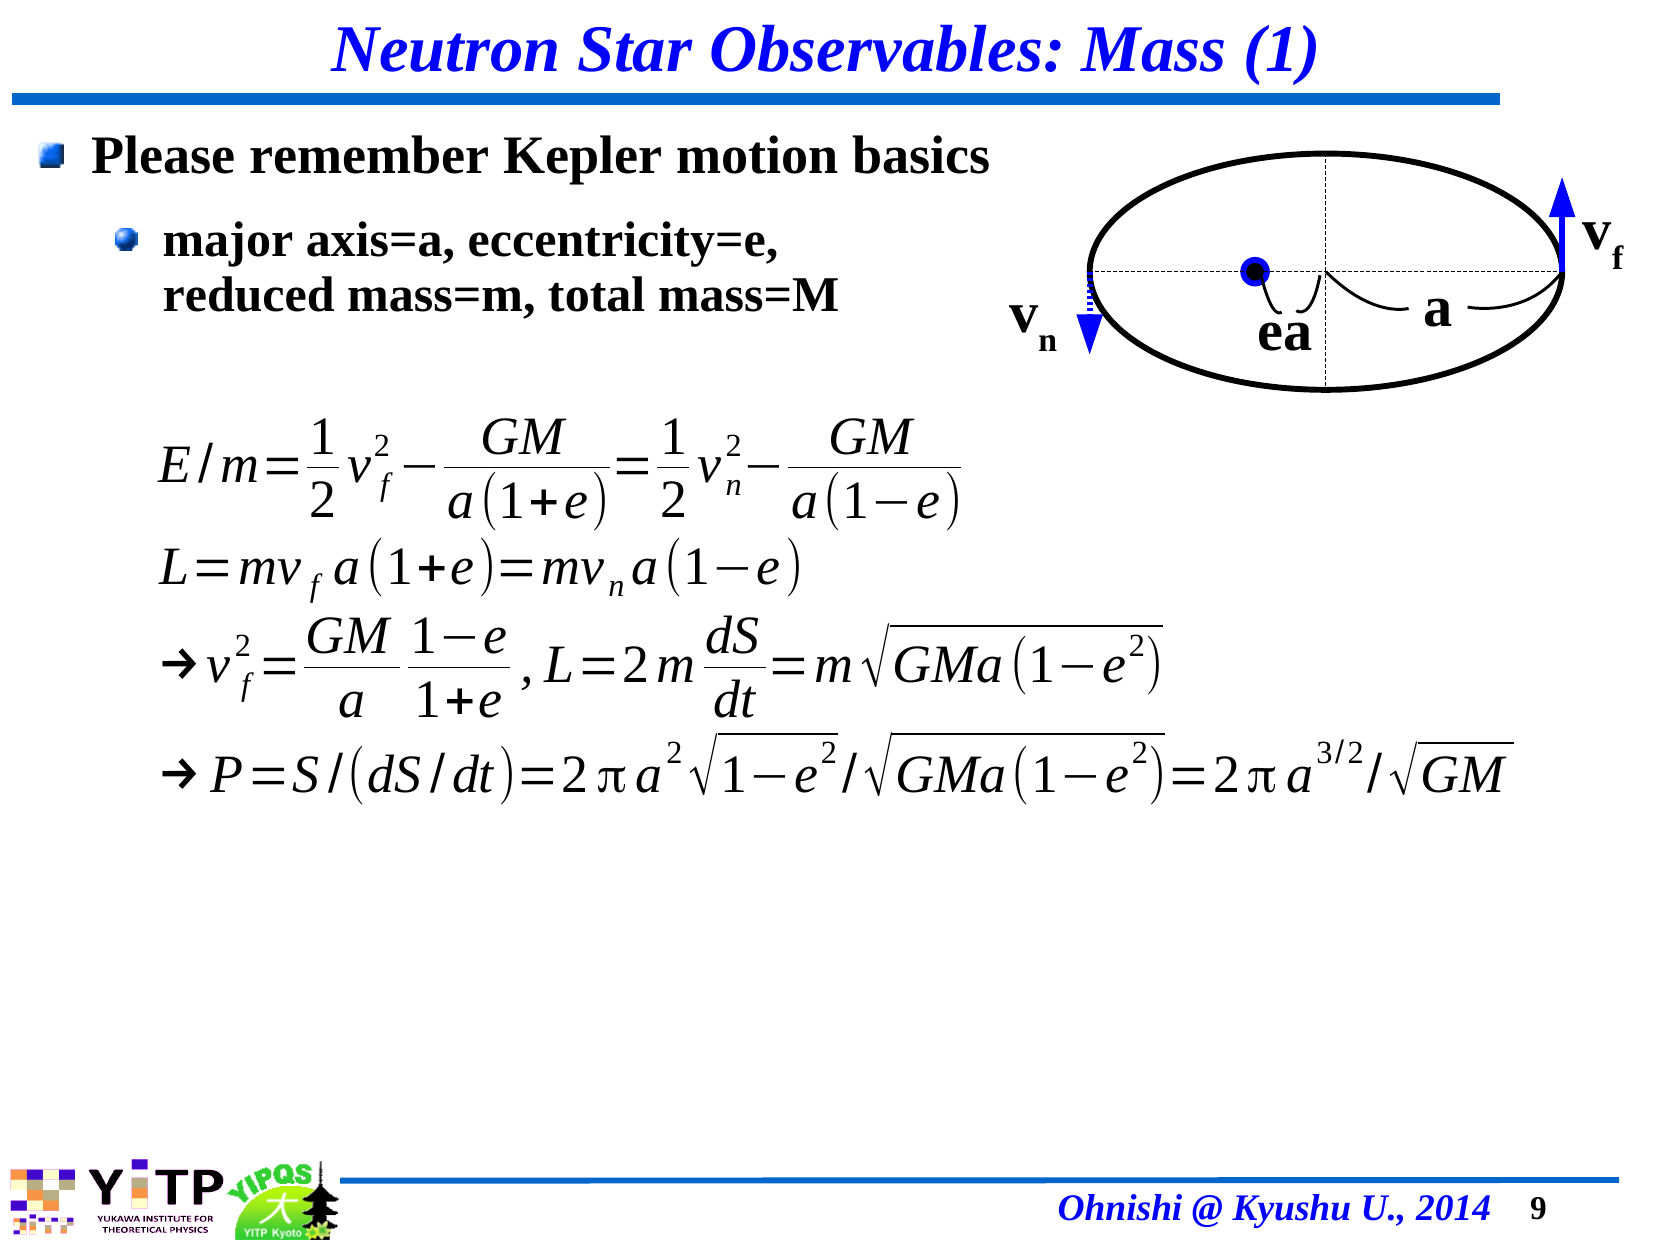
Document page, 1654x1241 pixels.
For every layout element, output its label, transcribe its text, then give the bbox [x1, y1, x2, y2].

text_box a [1426, 277, 1450, 338]
title Neutron Star Observables: Mass (1) [0, 0, 1654, 99]
text_box vn [1012, 283, 1055, 358]
text_box ea [1260, 301, 1311, 362]
chart [148, 406, 1521, 807]
text_box [1243, 259, 1267, 284]
picture [0, 1154, 340, 1241]
list Please remember Kepler motion basics major axis=a, eccentricity=e, reduced mass=m, total mass=M [20, 124, 1621, 1137]
text_box vf [1585, 200, 1621, 275]
